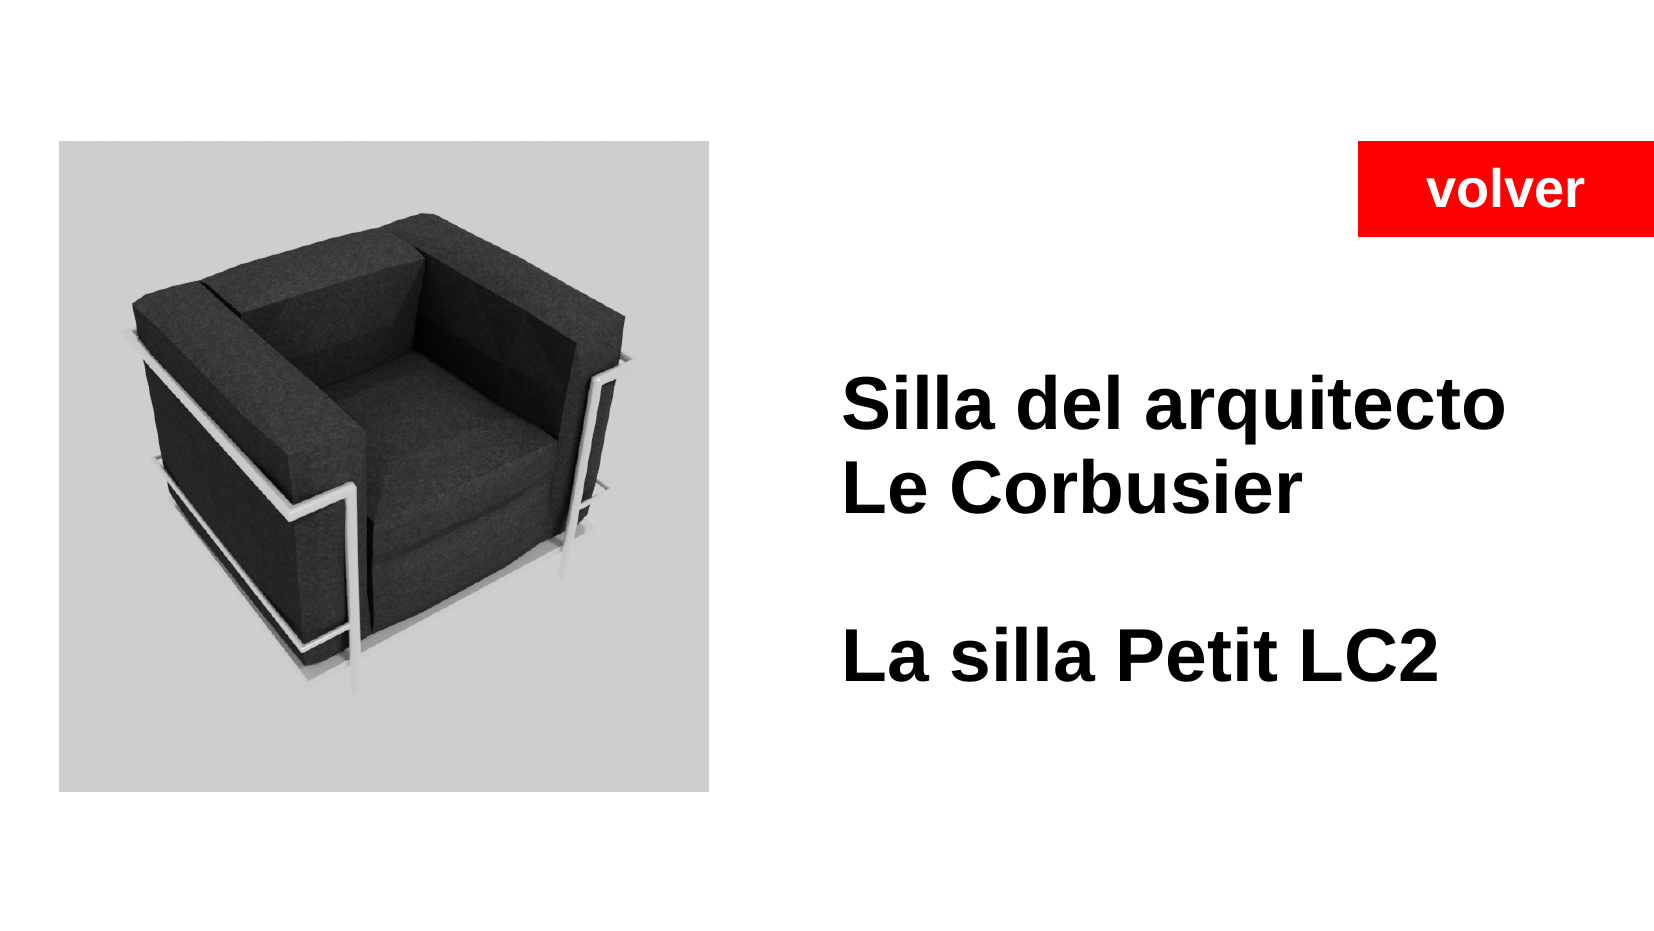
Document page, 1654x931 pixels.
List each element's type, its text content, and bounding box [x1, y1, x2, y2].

picture [59, 141, 709, 792]
text_box Silla del arquitecto Le Corbusier La silla Petit LC2 [826, 354, 1560, 790]
text_box volver [1358, 141, 1654, 237]
